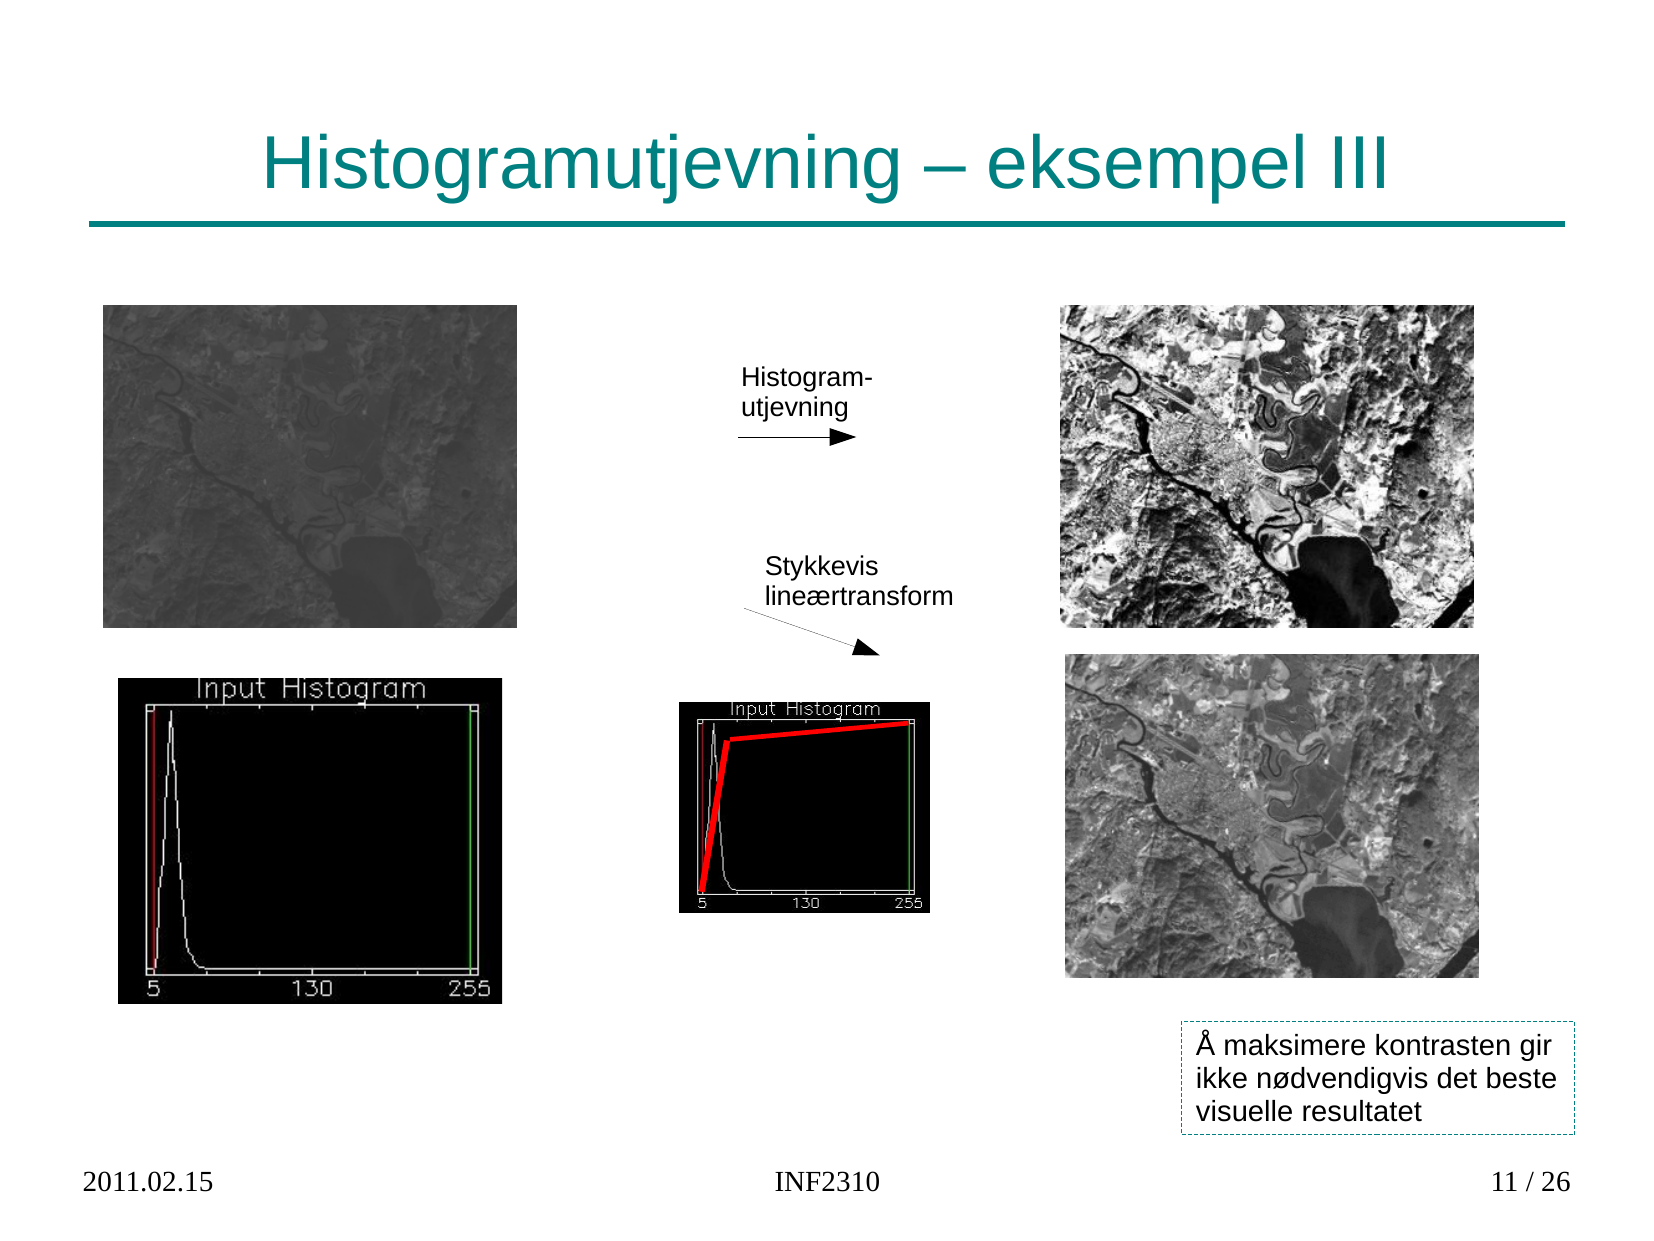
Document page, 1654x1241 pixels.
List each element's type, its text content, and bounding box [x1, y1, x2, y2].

picture [1065, 654, 1479, 979]
text_box Stykkevis lineærtransform [750, 543, 965, 619]
picture [103, 305, 517, 629]
text_box Å maksimere kontrasten gir ikke nødvendigvis det beste visuelle resultatet [1181, 1021, 1575, 1135]
title Histogramutjevning – eksempel III [123, 68, 1530, 249]
text_box Histogram- utjevning [726, 354, 886, 430]
picture [1060, 305, 1474, 629]
picture [118, 678, 503, 1004]
picture [679, 702, 930, 913]
